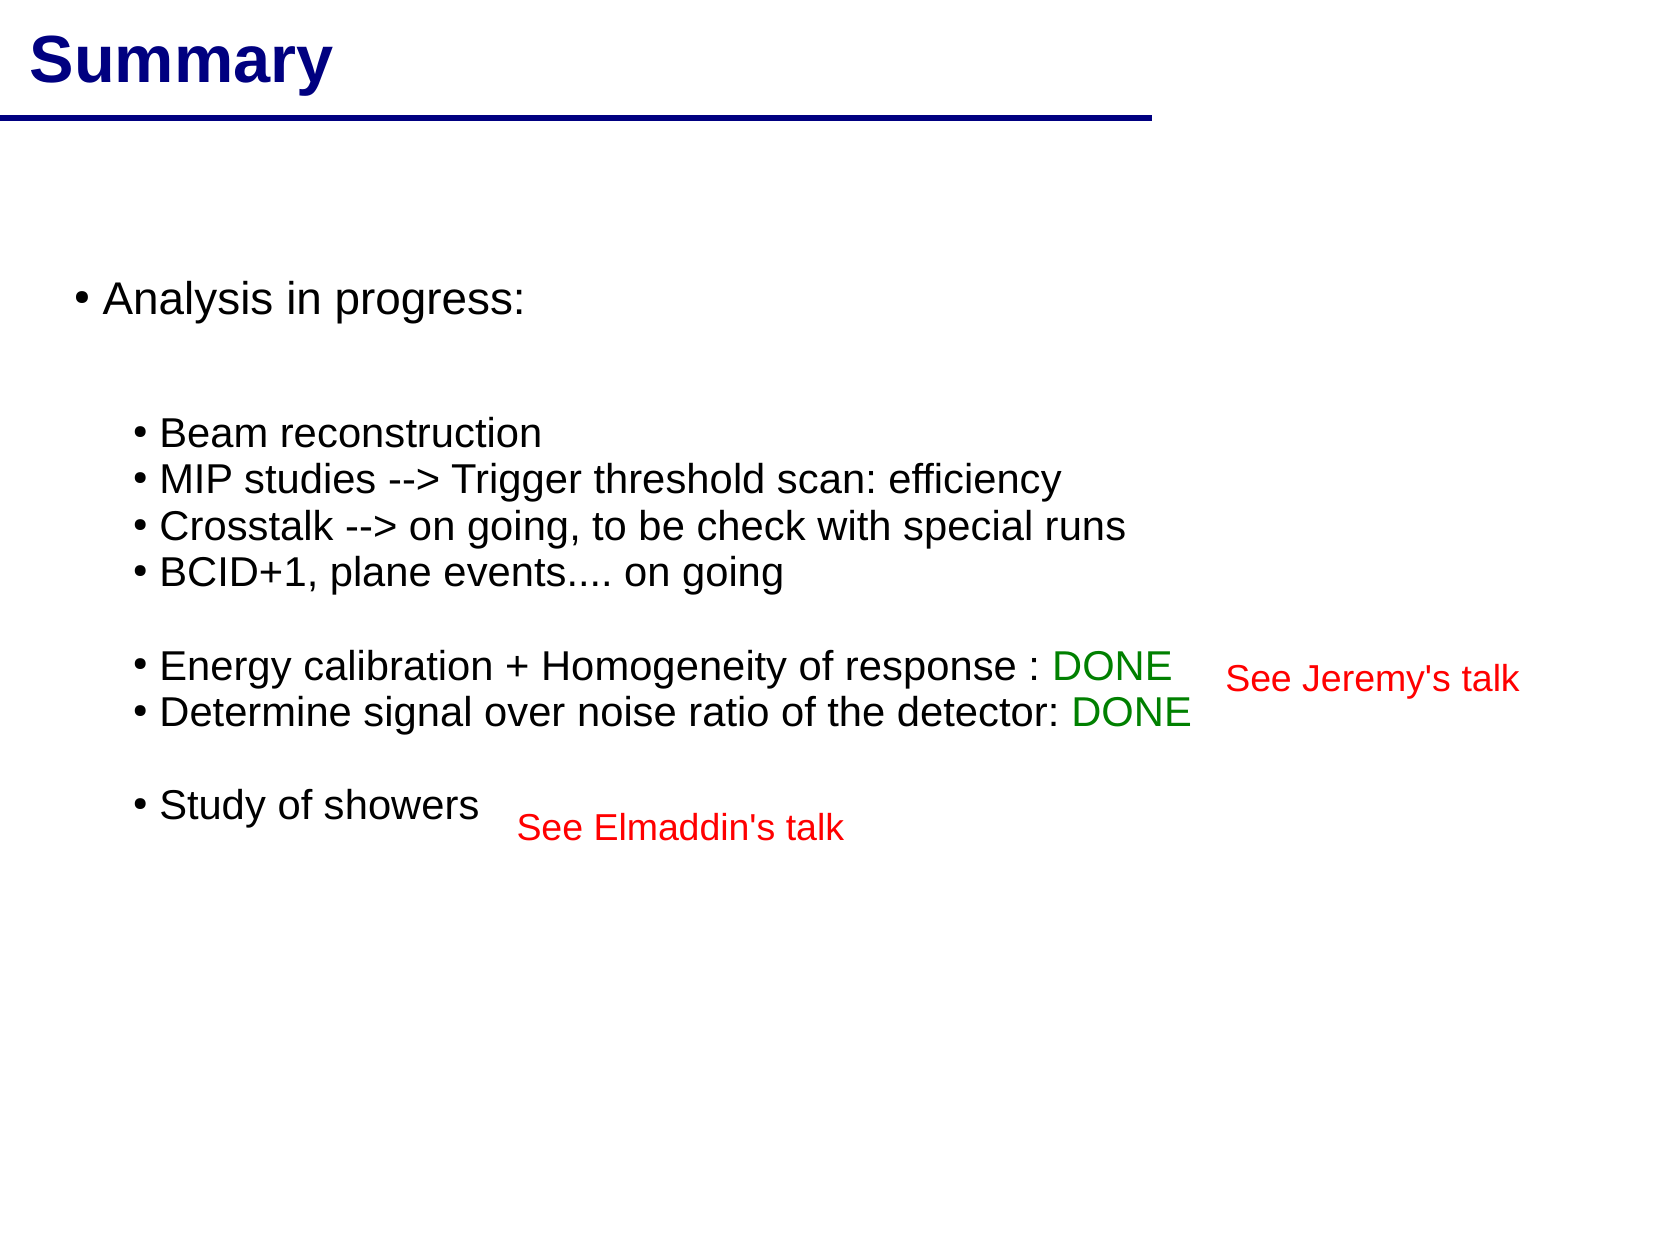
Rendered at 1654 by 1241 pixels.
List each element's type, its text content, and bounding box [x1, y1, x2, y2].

text_box See Jeremy's talk [1210, 649, 1565, 707]
title Summary [29, 0, 1625, 119]
text_box Analysis in progress: [59, 265, 768, 332]
text_box See Elmaddin's talk [501, 799, 945, 857]
text_box Beam reconstruction MIP studies --> Trigger threshold scan: efficiency Crosstalk --> on going, to be check with special runs BCID+1, plane events.... on going Energy calibration + Homogeneity of response : DONE Determine signal over noise ratio of the detector: DONE Study of showers [118, 402, 1477, 836]
